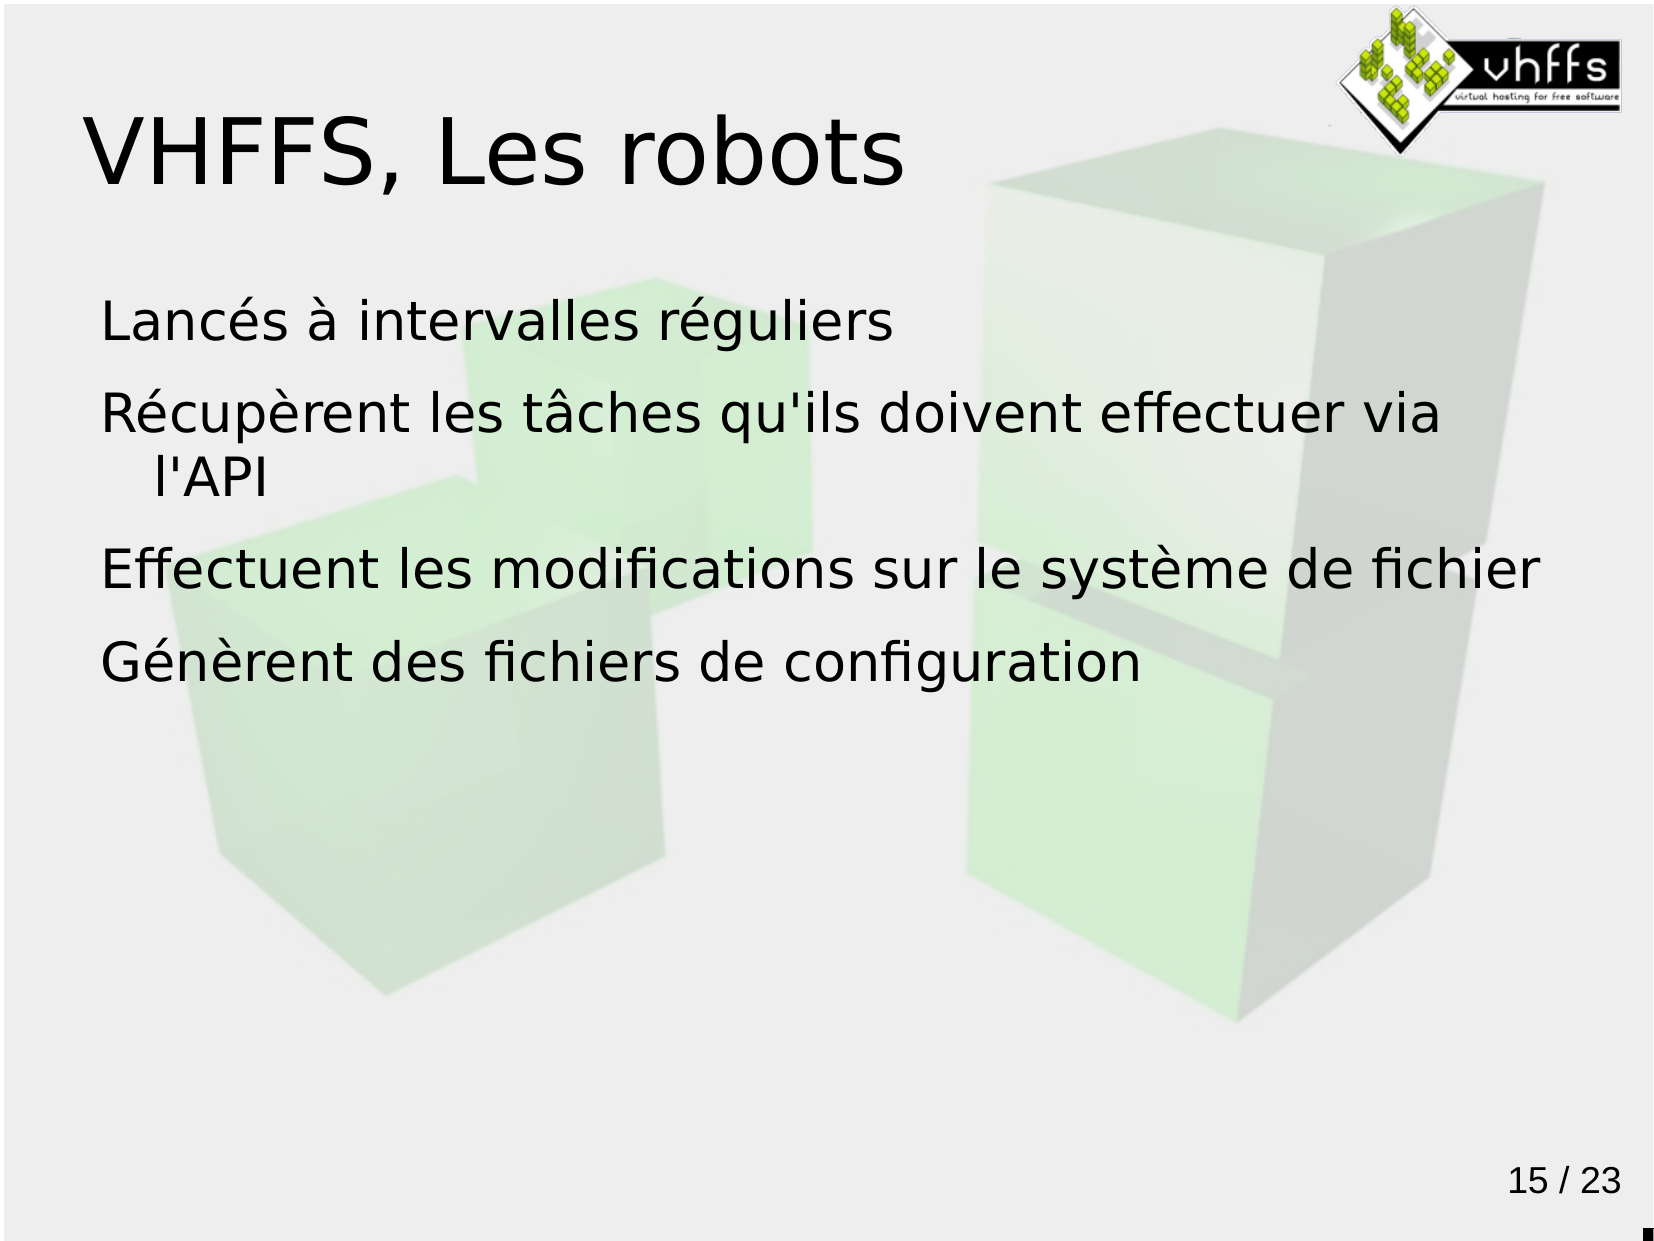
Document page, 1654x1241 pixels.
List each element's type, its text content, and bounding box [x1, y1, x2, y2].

picture [4, 0, 1654, 1241]
list Lancés à intervalles réguliers Récupèrent les tâches qu'ils doivent effectuer via l'API Effectuent les modifications sur le système de fichier Génèrent des fichiers de configuration [82, 290, 1571, 1094]
text_box [1643, 1228, 1654, 1241]
title VHFFS, Les robots [82, 49, 1571, 257]
text_box <numéro> / 23 [1314, 1151, 1637, 1225]
